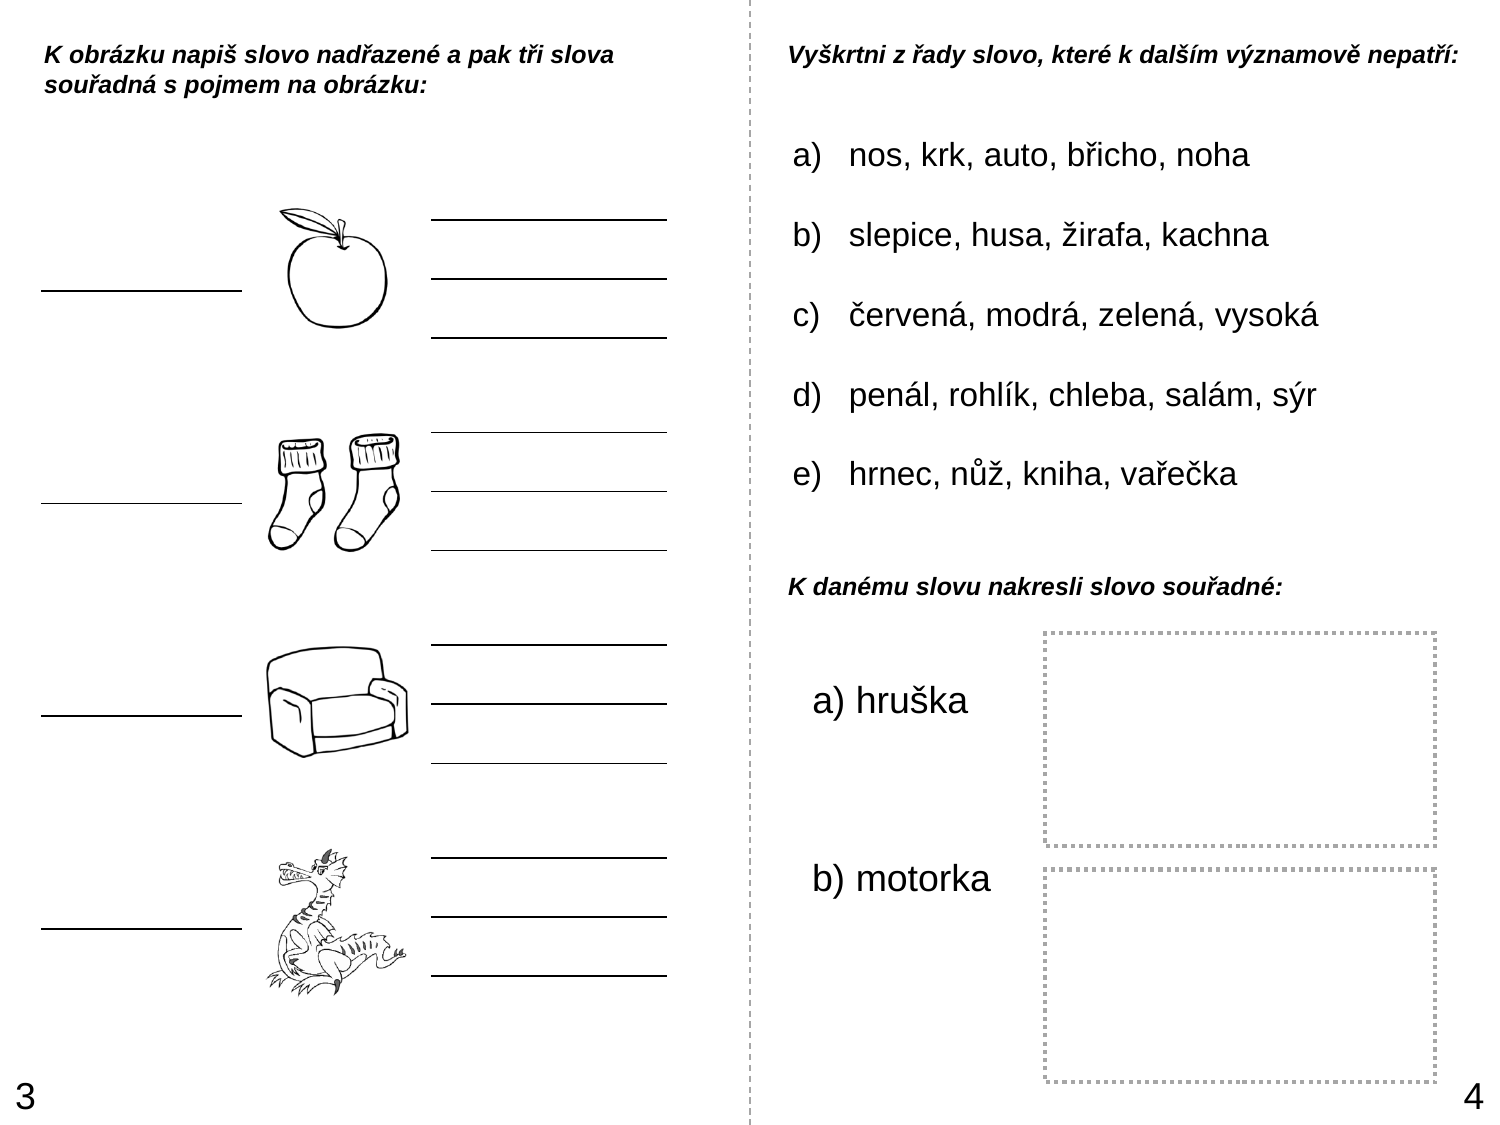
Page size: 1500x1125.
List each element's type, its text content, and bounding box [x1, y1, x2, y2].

text_box b) motorka [797, 846, 1007, 907]
text_box Vyškrtni z řady slovo, které k dalším významově nepatří: [772, 31, 1476, 77]
text_box 4 [1448, 1064, 1500, 1125]
text_box a) hruška [797, 668, 984, 730]
text_box K danému slovu nakresli slovo souřadné: [773, 562, 1300, 608]
picture [265, 846, 412, 998]
text_box 3 [0, 1064, 51, 1125]
picture [265, 645, 412, 759]
text_box nos, krk, auto, břicho, noha slepice, husa, žirafa, kachna červená, modrá, zelená, vysoká d) penál, rohlík, chleba, salám, sýr e) hrnec, nůž, kniha, vařečka [777, 125, 1446, 501]
text_box K obrázku napiš slovo nadřazené a pak tři slova souřadná s pojmem na obrázku: [29, 30, 727, 107]
picture [277, 207, 389, 330]
text_box [1045, 633, 1436, 847]
text_box [1045, 869, 1436, 1083]
picture [265, 432, 409, 553]
